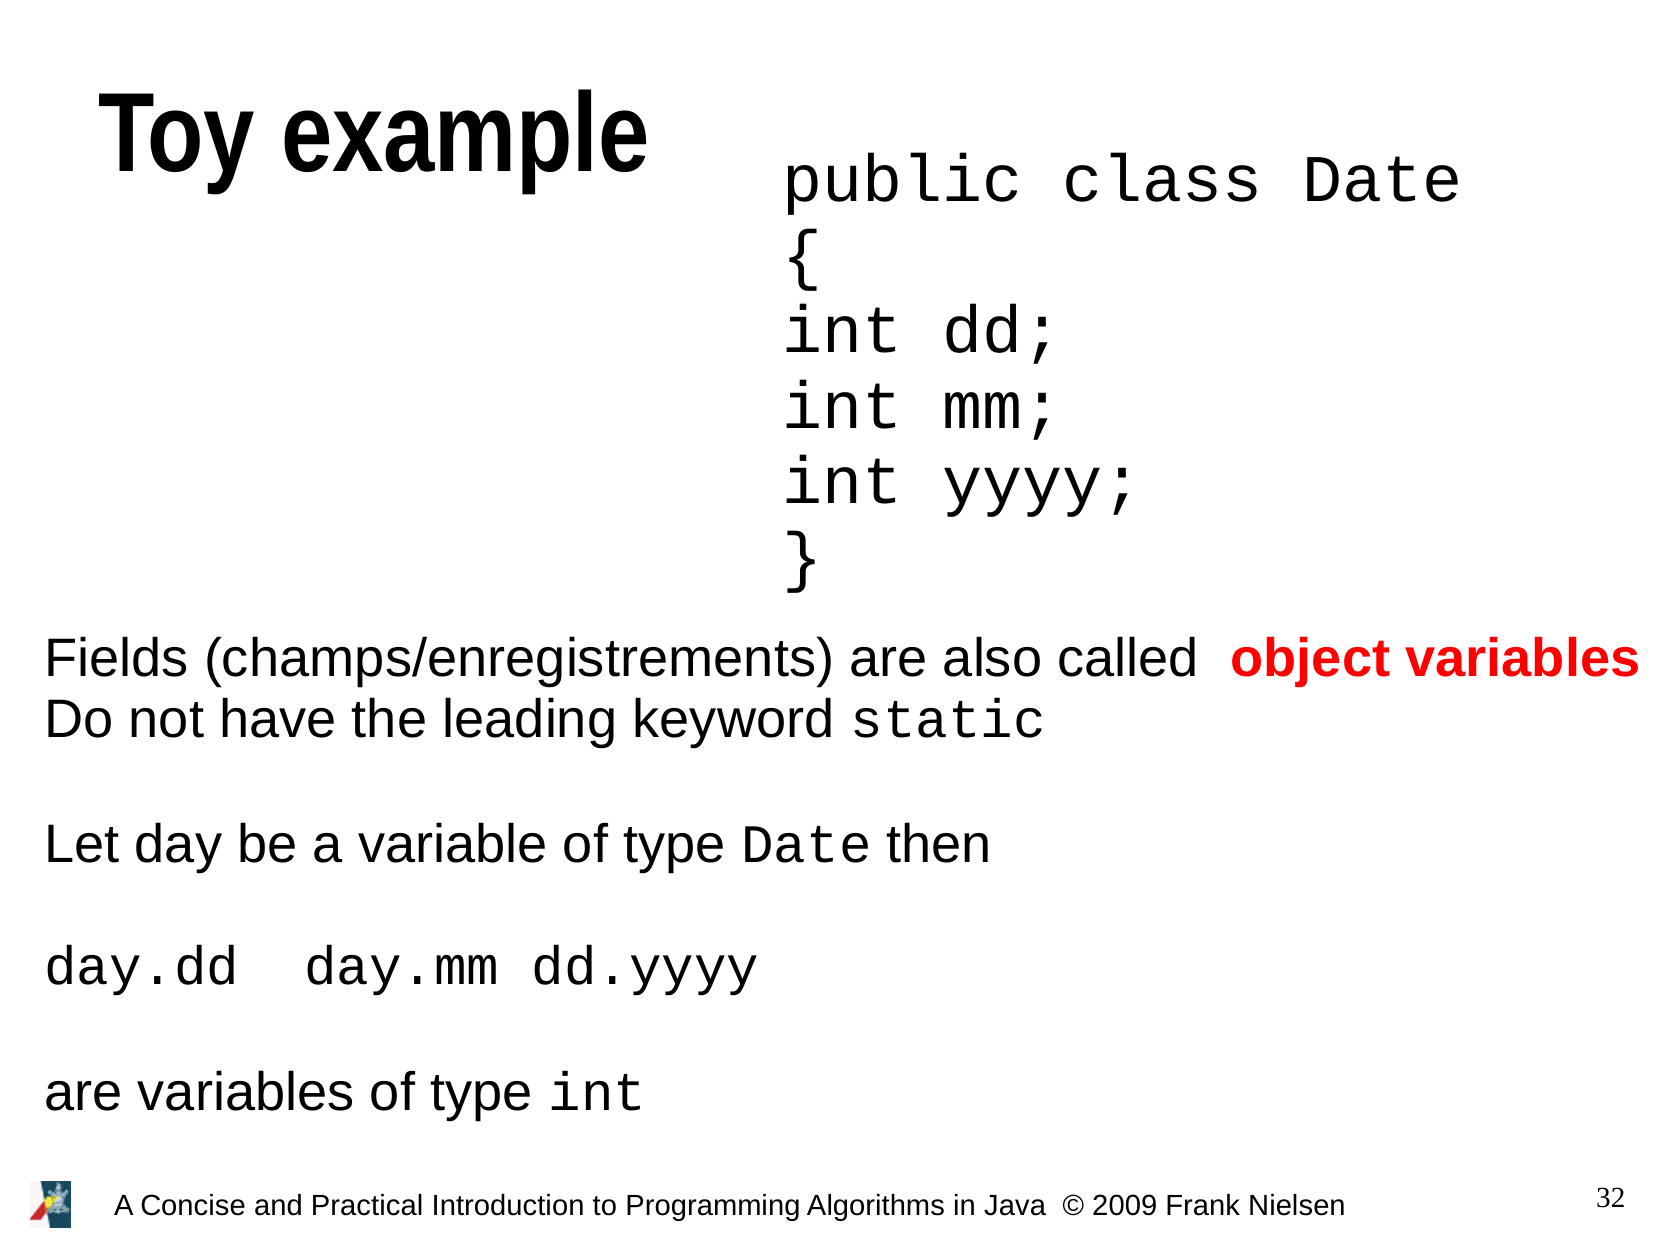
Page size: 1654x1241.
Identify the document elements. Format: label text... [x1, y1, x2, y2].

text_box public class Date { int dd; int mm; int yyyy; } [767, 139, 1478, 608]
picture [29, 1181, 71, 1228]
text_box Fields (champs/enregistrements) are also called object variables Do not have the leading keyword static Let day be a variable of type Date then day.dd day.mm dd.yyyy are variables of type int [29, 620, 1654, 1128]
text_box Toy example [83, 59, 665, 203]
